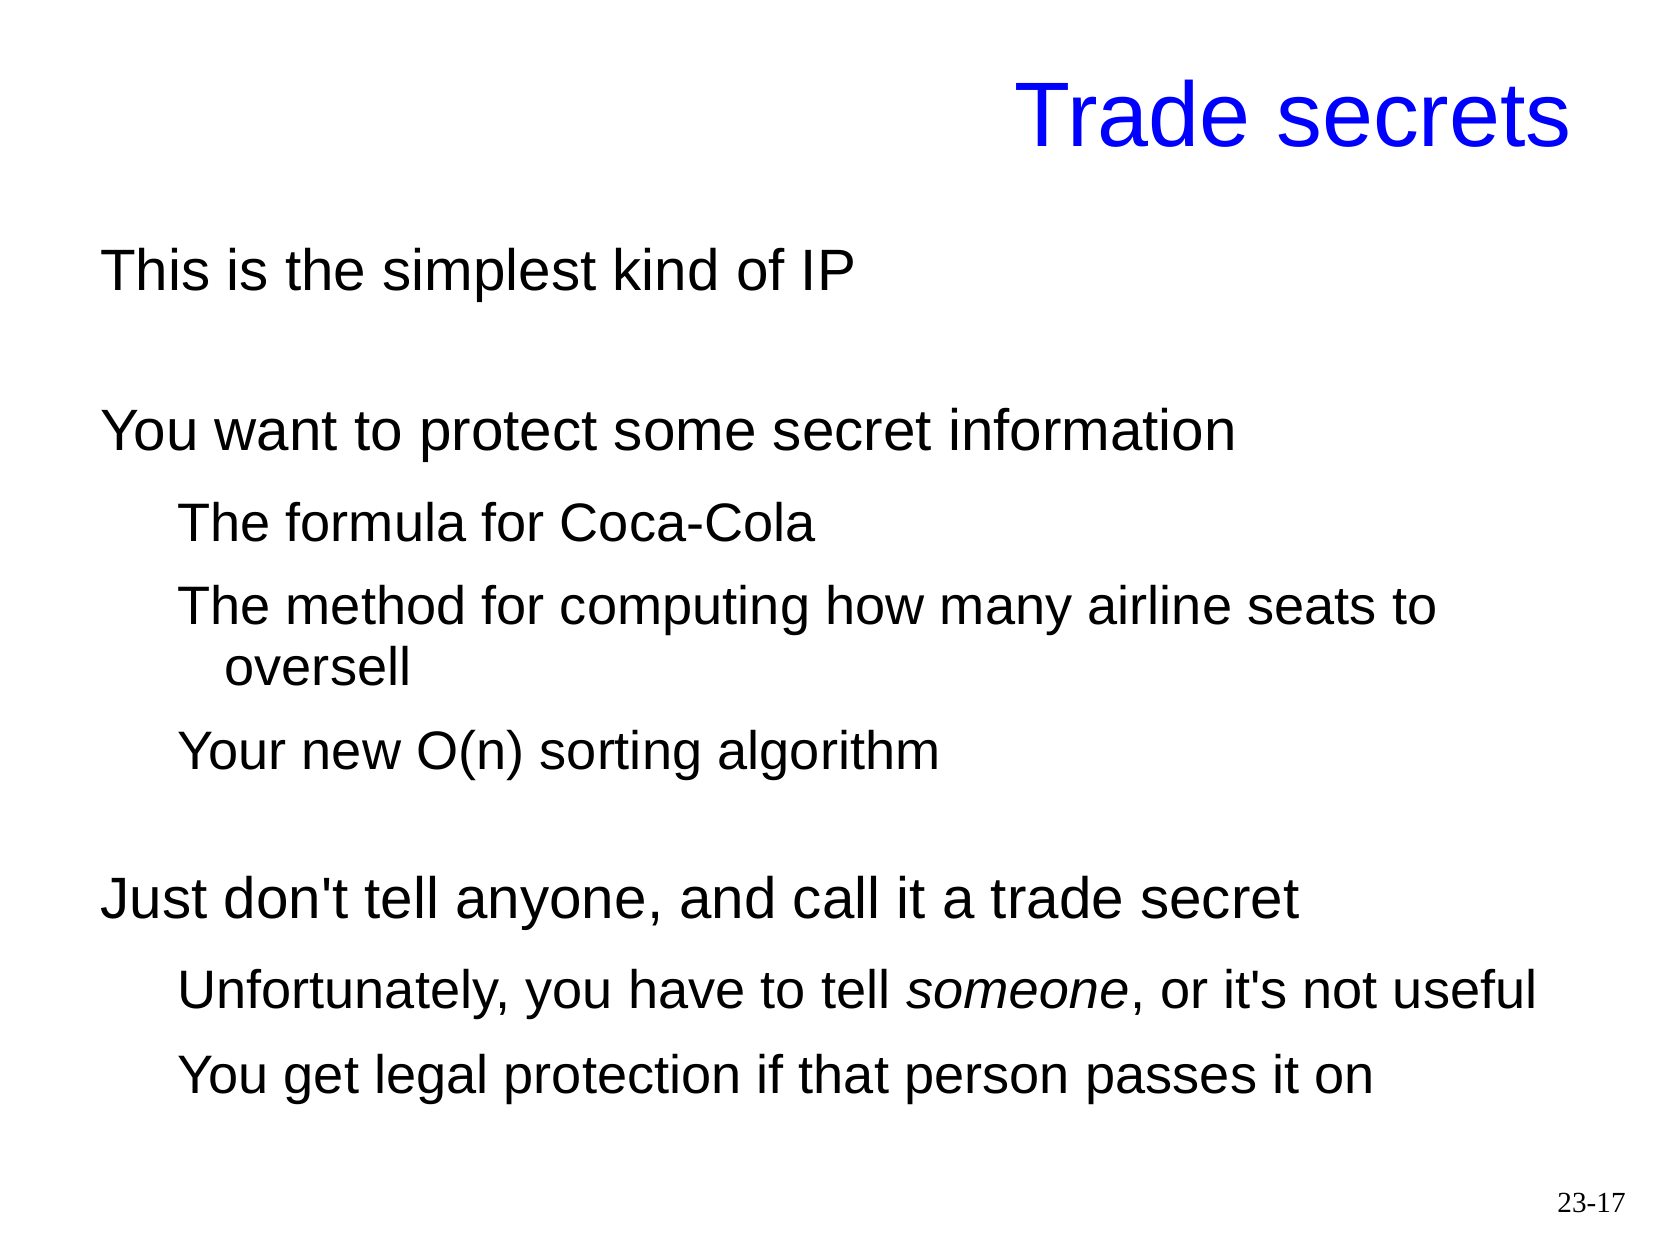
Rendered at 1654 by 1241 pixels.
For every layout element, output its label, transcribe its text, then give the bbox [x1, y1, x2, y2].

title Trade secrets [84, 18, 1573, 211]
list This is the simplest kind of IP You want to protect some secret information The formula for Coca-Cola The method for computing how many airline seats to oversell Your new O(n) sorting algorithm Just don't tell anyone, and call it a trade secret Unfortunately, you have to tell someone, or it's not useful You get legal protection if that person passes it on [82, 237, 1571, 1156]
